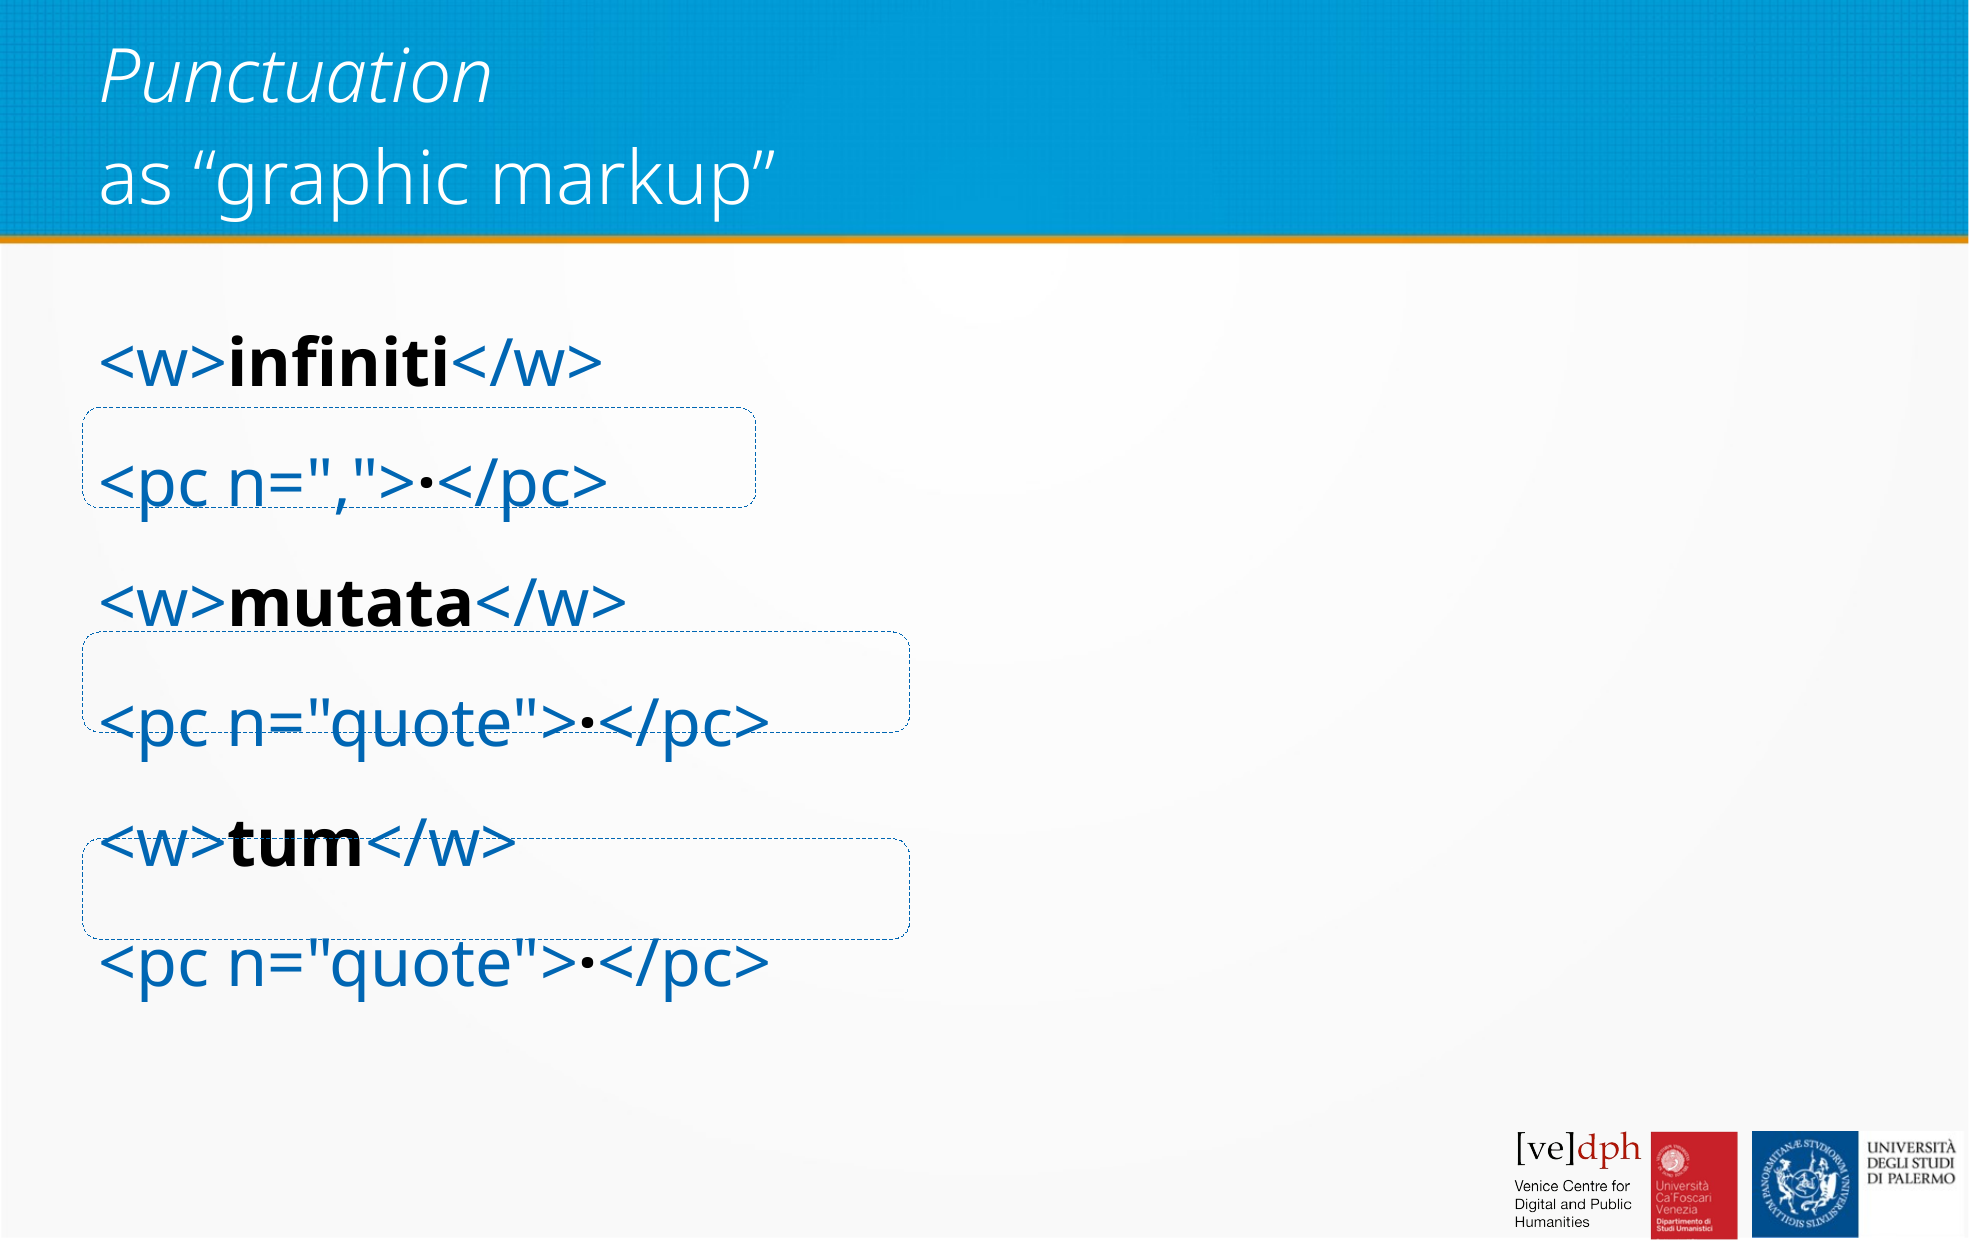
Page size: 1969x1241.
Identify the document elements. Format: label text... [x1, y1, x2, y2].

list <w>infiniti</w> <pc n=",">·</pc> <w>mutata</w> <pc n="quote">·</pc> <w>tum</w> <pc n="quote">·</pc> [98, 315, 1861, 1081]
picture [0, 233, 1969, 1241]
title Punctuation as “graphic markup” [98, 19, 1870, 227]
